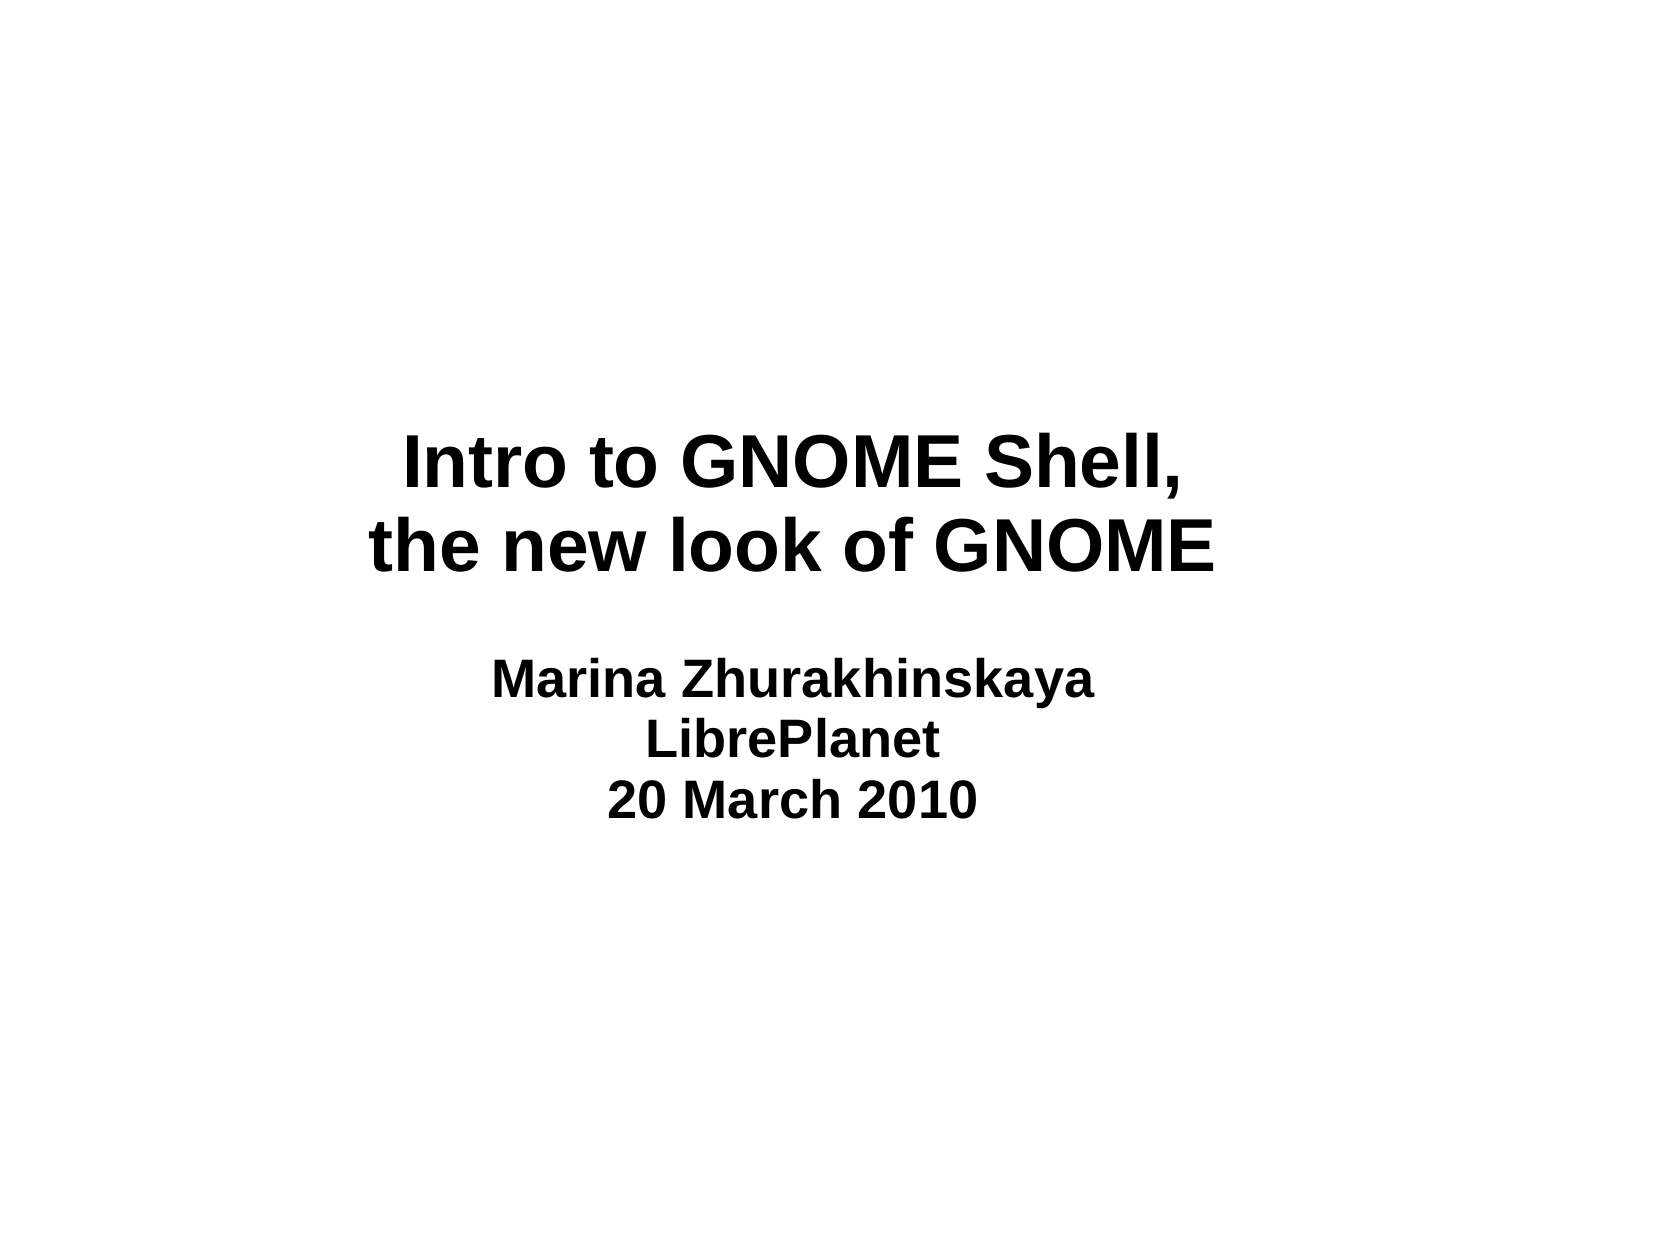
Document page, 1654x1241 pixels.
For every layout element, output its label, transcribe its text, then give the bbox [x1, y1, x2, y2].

text_box Intro to GNOME Shell, the new look of GNOME Marina Zhurakhinskaya LibrePlanet 20 March 2010 [225, 412, 1362, 838]
